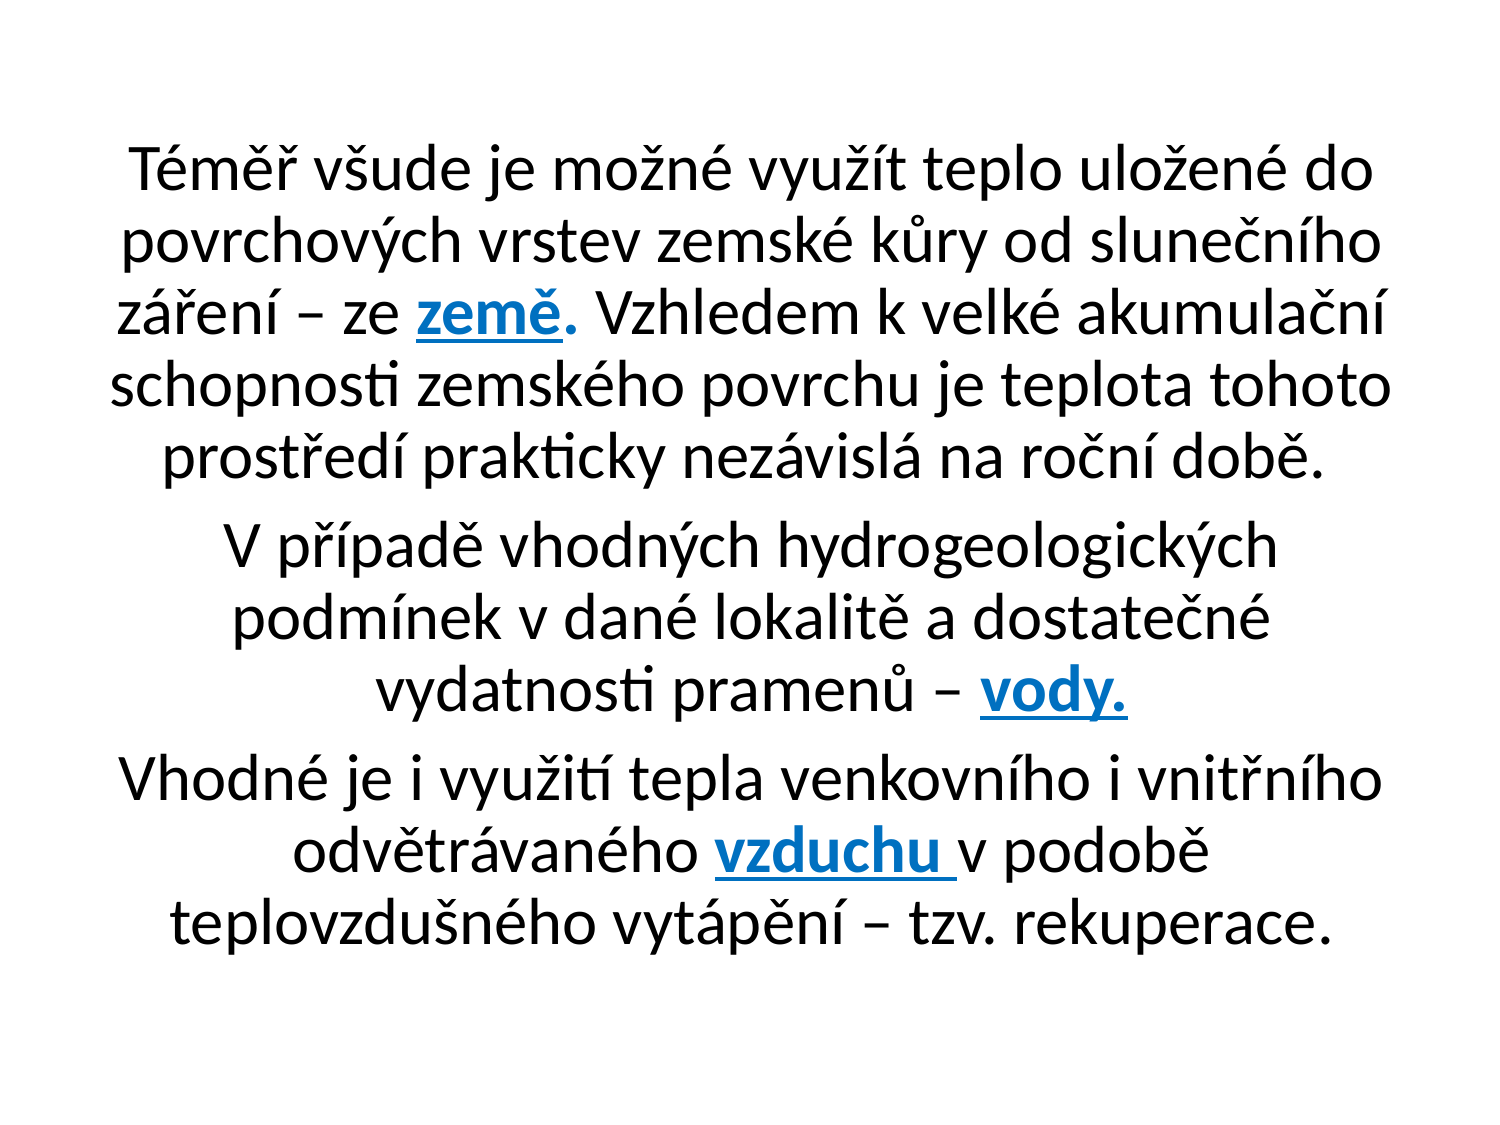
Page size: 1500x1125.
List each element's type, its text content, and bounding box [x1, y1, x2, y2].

list Téměř všude je možné využít teplo uložené do povrchových vrstev zemské kůry od slunečního záření – ze země. Vzhledem k velké akumulační schopnosti zemského povrchu je teplota tohoto prostředí prakticky nezávislá na roční době. V případě vhodných hydrogeologických podmínek v dané lokalitě a dostatečné vydatnosti pramenů – vody. Vhodné je i využití tepla venkovního i vnitřního odvětrávaného vzduchu v podobě teplovzdušného vytápění – tzv. rekuperace. [76, 125, 1427, 1010]
